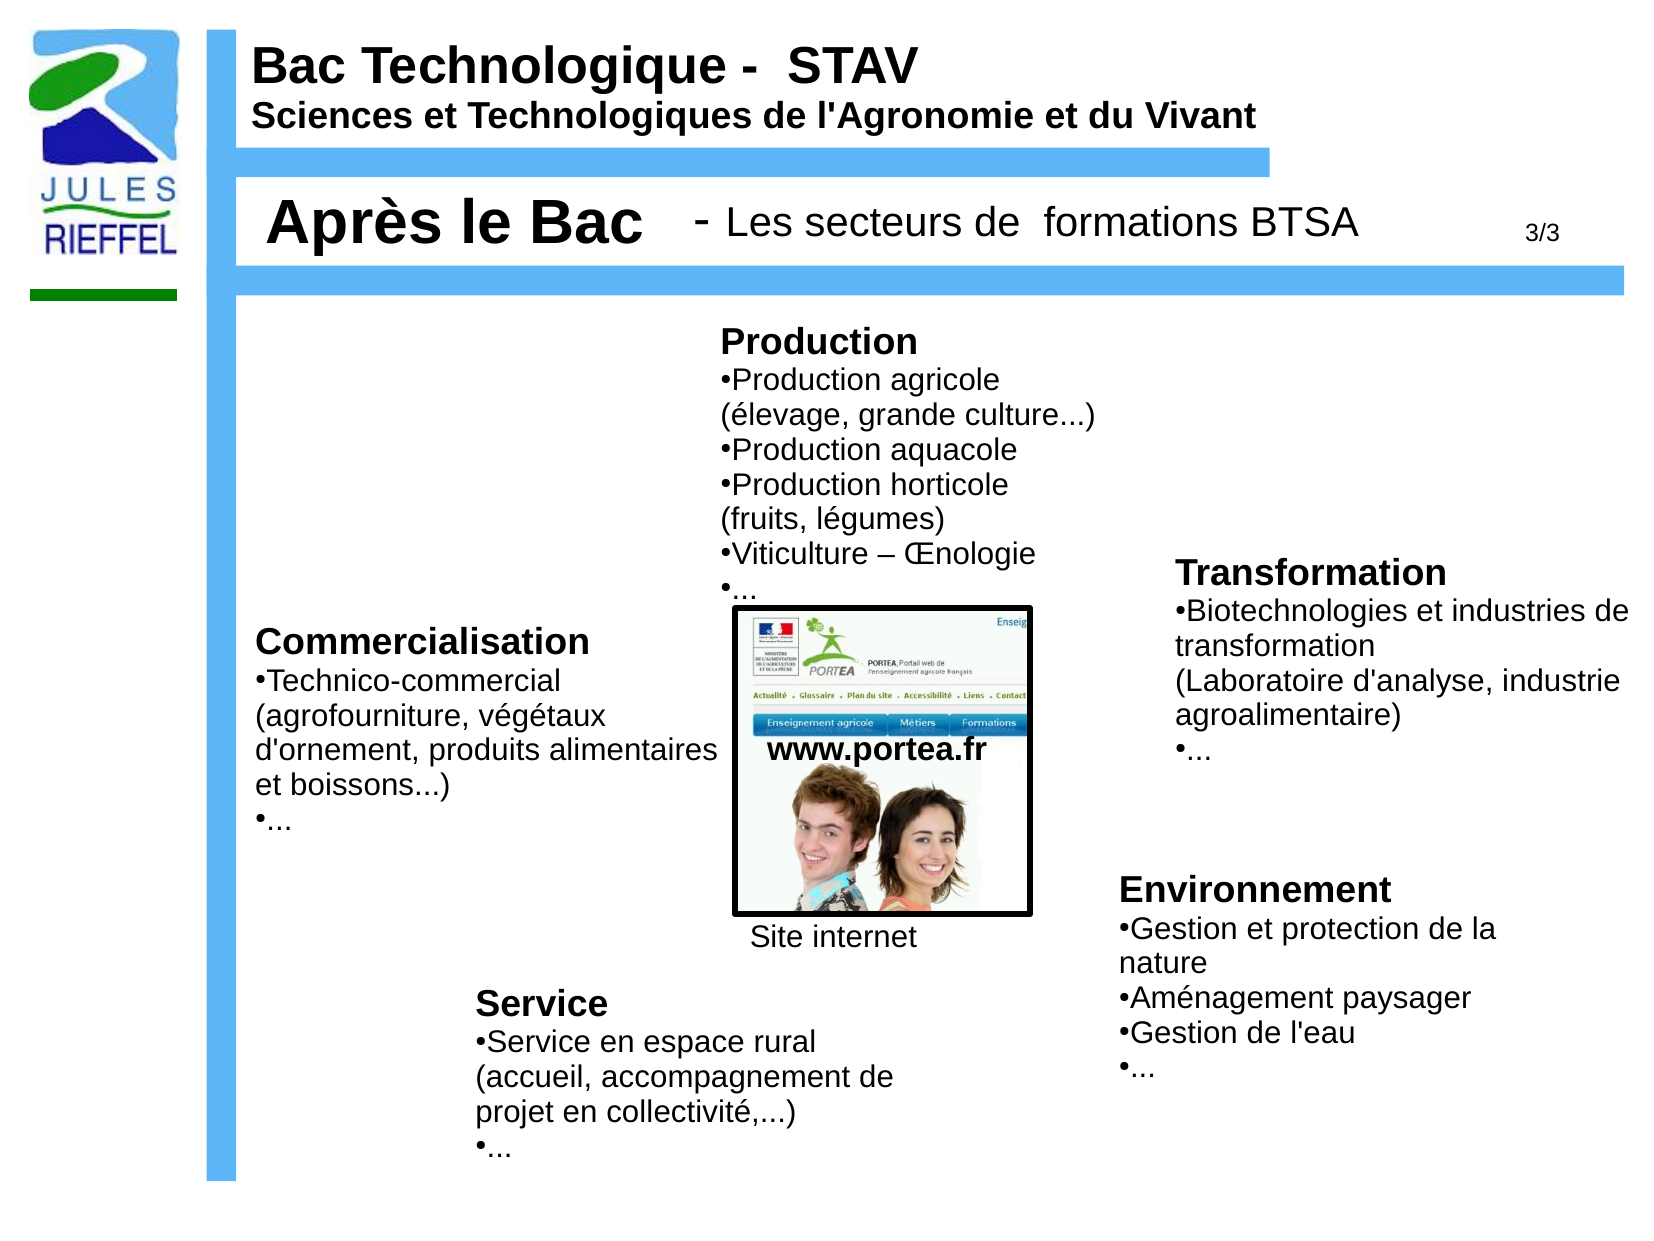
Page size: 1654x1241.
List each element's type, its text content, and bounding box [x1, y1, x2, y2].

text_box 3/3 [1510, 211, 1630, 255]
text_box Production Production agricole (élevage, grande culture...) Production aquacole Production horticole (fruits, légumes) Viticulture – Œnologie ... [705, 313, 1179, 615]
text_box Commercialisation Technico-commercial (agrofourniture, végétaux d'ornement, produits alimentaires et boissons...) ... [240, 613, 743, 846]
picture [29, 29, 186, 272]
text_box - Les secteurs de formations BTSA [679, 159, 1565, 278]
text_box Site internet [734, 911, 1002, 962]
text_box Environnement Gestion et protection de la nature Aménagement paysager Gestion de l'eau ... [1104, 861, 1548, 1133]
picture [737, 615, 1028, 912]
title Après le Bac [265, 177, 650, 266]
text_box Service Service en espace rural (accueil, accompagnement de projet en collectivité,...) ... [460, 975, 934, 1173]
text_box www.portea.fr [752, 723, 1036, 777]
text_box Transformation Biotechnologies et industries de transformation (Laboratoire d'analyse, industrie agroalimentaire) ... [1160, 544, 1654, 776]
